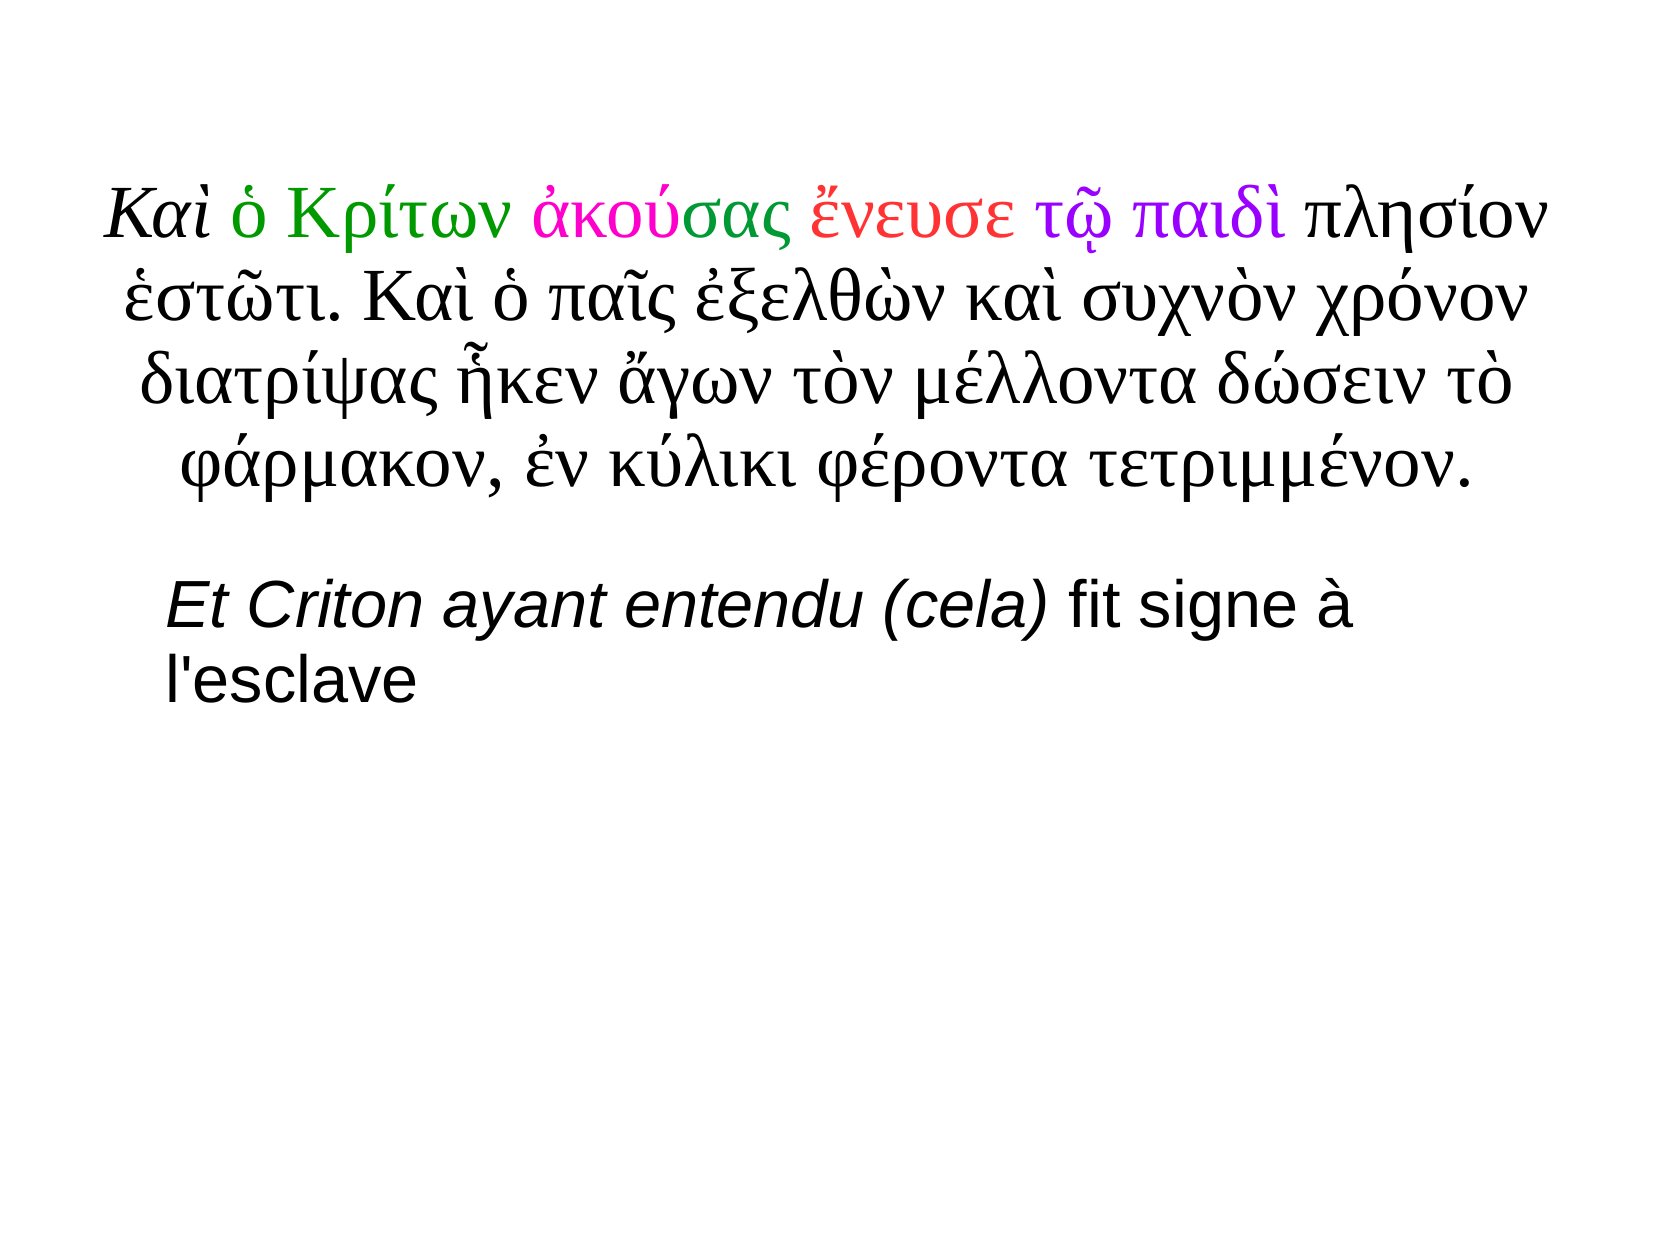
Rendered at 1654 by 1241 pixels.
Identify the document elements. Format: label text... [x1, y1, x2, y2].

title Καὶ ὁ Κρίτων ἀκούσας ἔνευσε τῷ παιδὶ πλησίον ἑστῶτι. Καὶ ὁ παῖς ἐξελθὼν καὶ συχνὸν χρόνον διατρίψας ἧκεν ἄγων τὸν μέλλοντα δώσειν τὸ φάρμακον, ἐν κύλικι φέροντα τετριμμένον. [82, 129, 1571, 544]
list Et Criton ayant entendu (cela) fit signe à l'esclave [94, 566, 1583, 1146]
